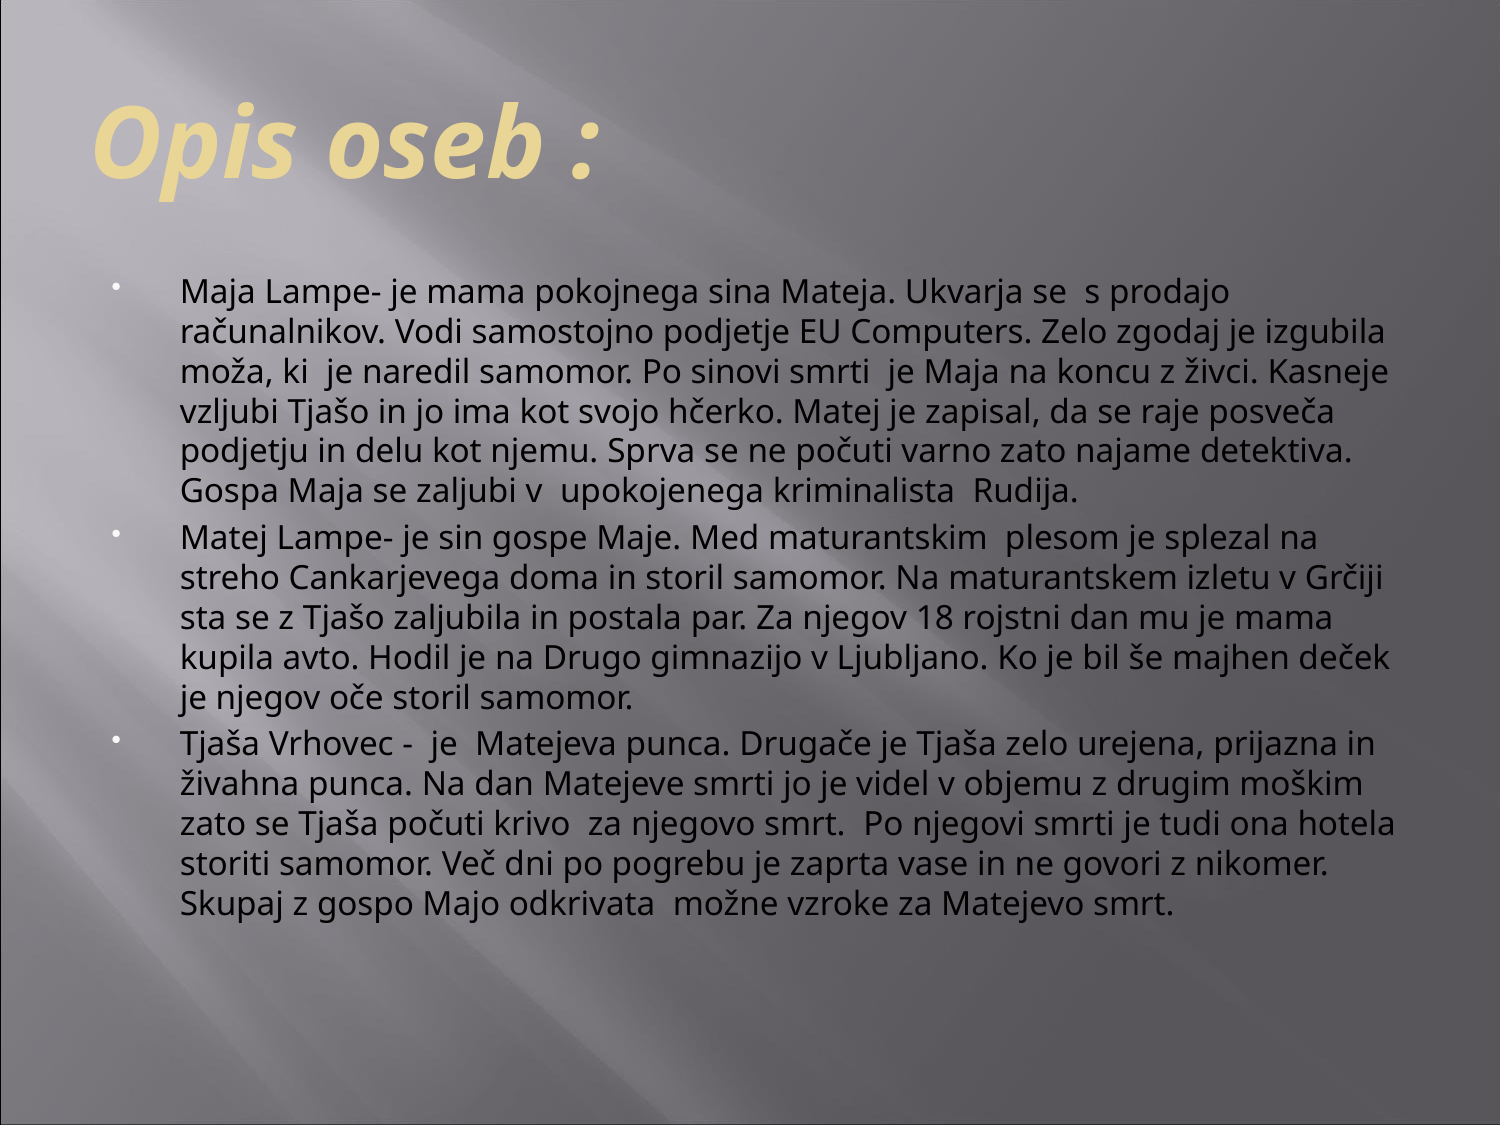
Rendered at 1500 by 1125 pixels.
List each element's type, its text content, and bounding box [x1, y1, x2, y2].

title Opis oseb : [75, 45, 1425, 233]
picture [0, 0, 1500, 1125]
list Maja Lampe- je mama pokojnega sina Mateja. Ukvarja se s prodajo računalnikov. Vodi samostojno podjetje EU Computers. Zelo zgodaj je izgubila moža, ki je naredil samomor. Po sinovi smrti je Maja na koncu z živci. Kasneje vzljubi Tjašo in jo ima kot svojo hčerko. Matej je zapisal, da se raje posveča podjetju in delu kot njemu. Sprva se ne počuti varno zato najame detektiva. Gospa Maja se zaljubi v upokojenega kriminalista Rudija. Matej Lampe- je sin gospe Maje. Med maturantskim plesom je splezal na streho Cankarjevega doma in storil samomor. Na maturantskem izletu v Grčiji sta se z Tjašo zaljubila in postala par. Za njegov 18 rojstni dan mu je mama kupila avto. Hodil je na Drugo gimnazijo v Ljubljano. Ko je bil še majhen deček je njegov oče storil samomor. Tjaša Vrhovec - je Matejeva punca. Drugače je Tjaša zelo urejena, prijazna in živahna punca. Na dan Matejeve smrti jo je videl v objemu z drugim moškim zato se Tjaša počuti krivo za njegovo smrt. Po njegovi smrti je tudi ona hotela storiti samomor. Več dni po pogrebu je zaprta vase in ne govori z nikomer. Skupaj z gospo Majo odkrivata možne vzroke za Matejevo smrt. [75, 262, 1425, 1035]
